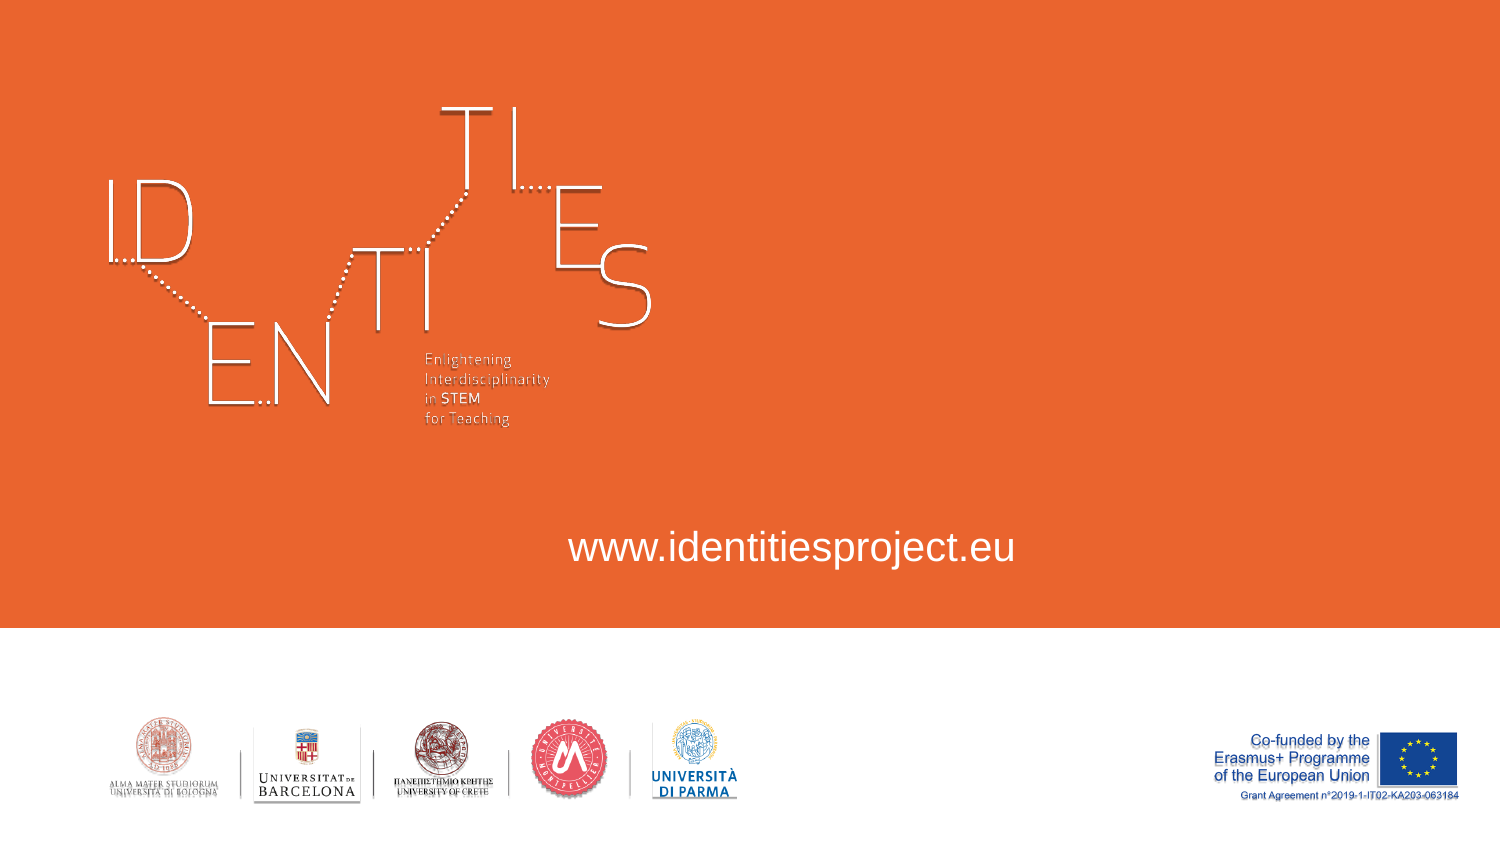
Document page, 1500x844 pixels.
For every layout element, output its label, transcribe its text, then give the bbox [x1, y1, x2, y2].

text_box www.identitiesproject.eu [530, 512, 1054, 578]
picture [1209, 729, 1460, 804]
text_box [0, 0, 1500, 628]
picture [109, 107, 651, 427]
picture [109, 717, 737, 803]
